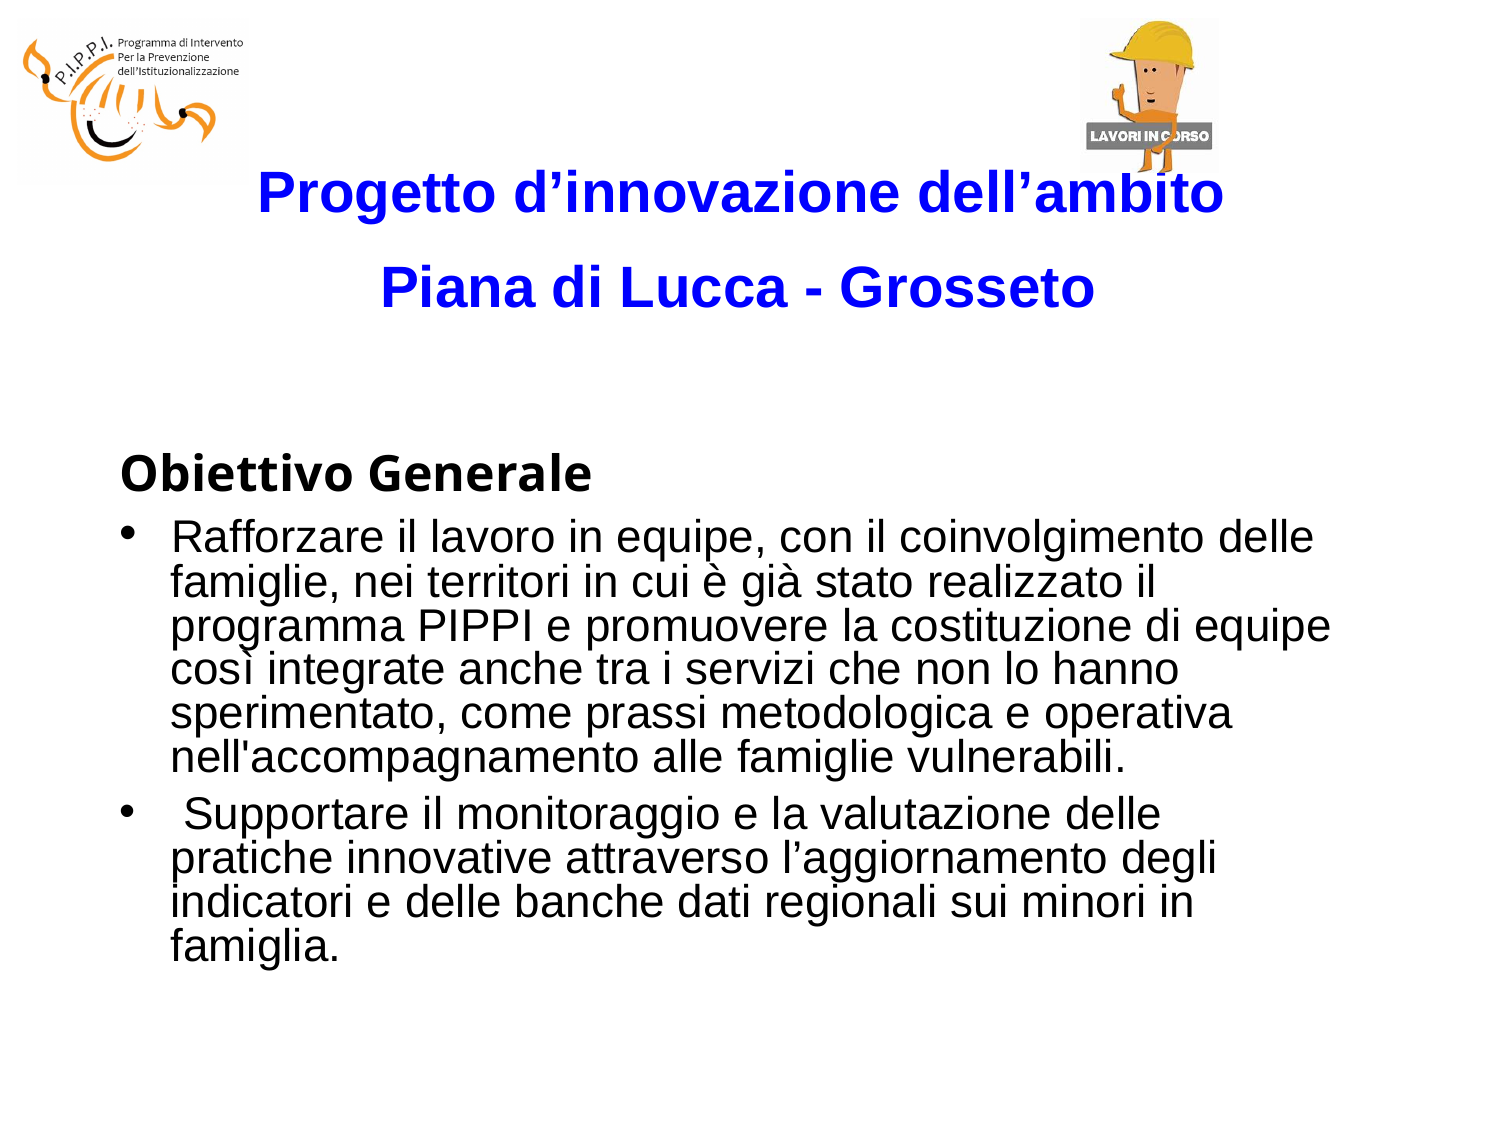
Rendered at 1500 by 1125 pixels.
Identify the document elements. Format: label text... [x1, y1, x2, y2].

picture [17, 18, 249, 185]
title Progetto d’innovazione dell’ambito Piana di Lucca - Grosseto [75, 0, 1426, 332]
list Obiettivo Generale Rafforzare il lavoro in equipe, con il coinvolgimento delle famiglie, nei territori in cui è già stato realizzato il programma PIPPI e promuovere la costituzione di equipe così integrate anche tra i servizi che non lo hanno sperimentato, come prassi metodologica e operativa nell'accompagnamento alle famiglie vulnerabili. Supportare il monitoraggio e la valutazione delle pratiche innovative attraverso l’aggiornamento degli indicatori e delle banche dati regionali sui minori in famiglia. [100, 373, 1353, 1053]
picture [1080, 18, 1219, 173]
